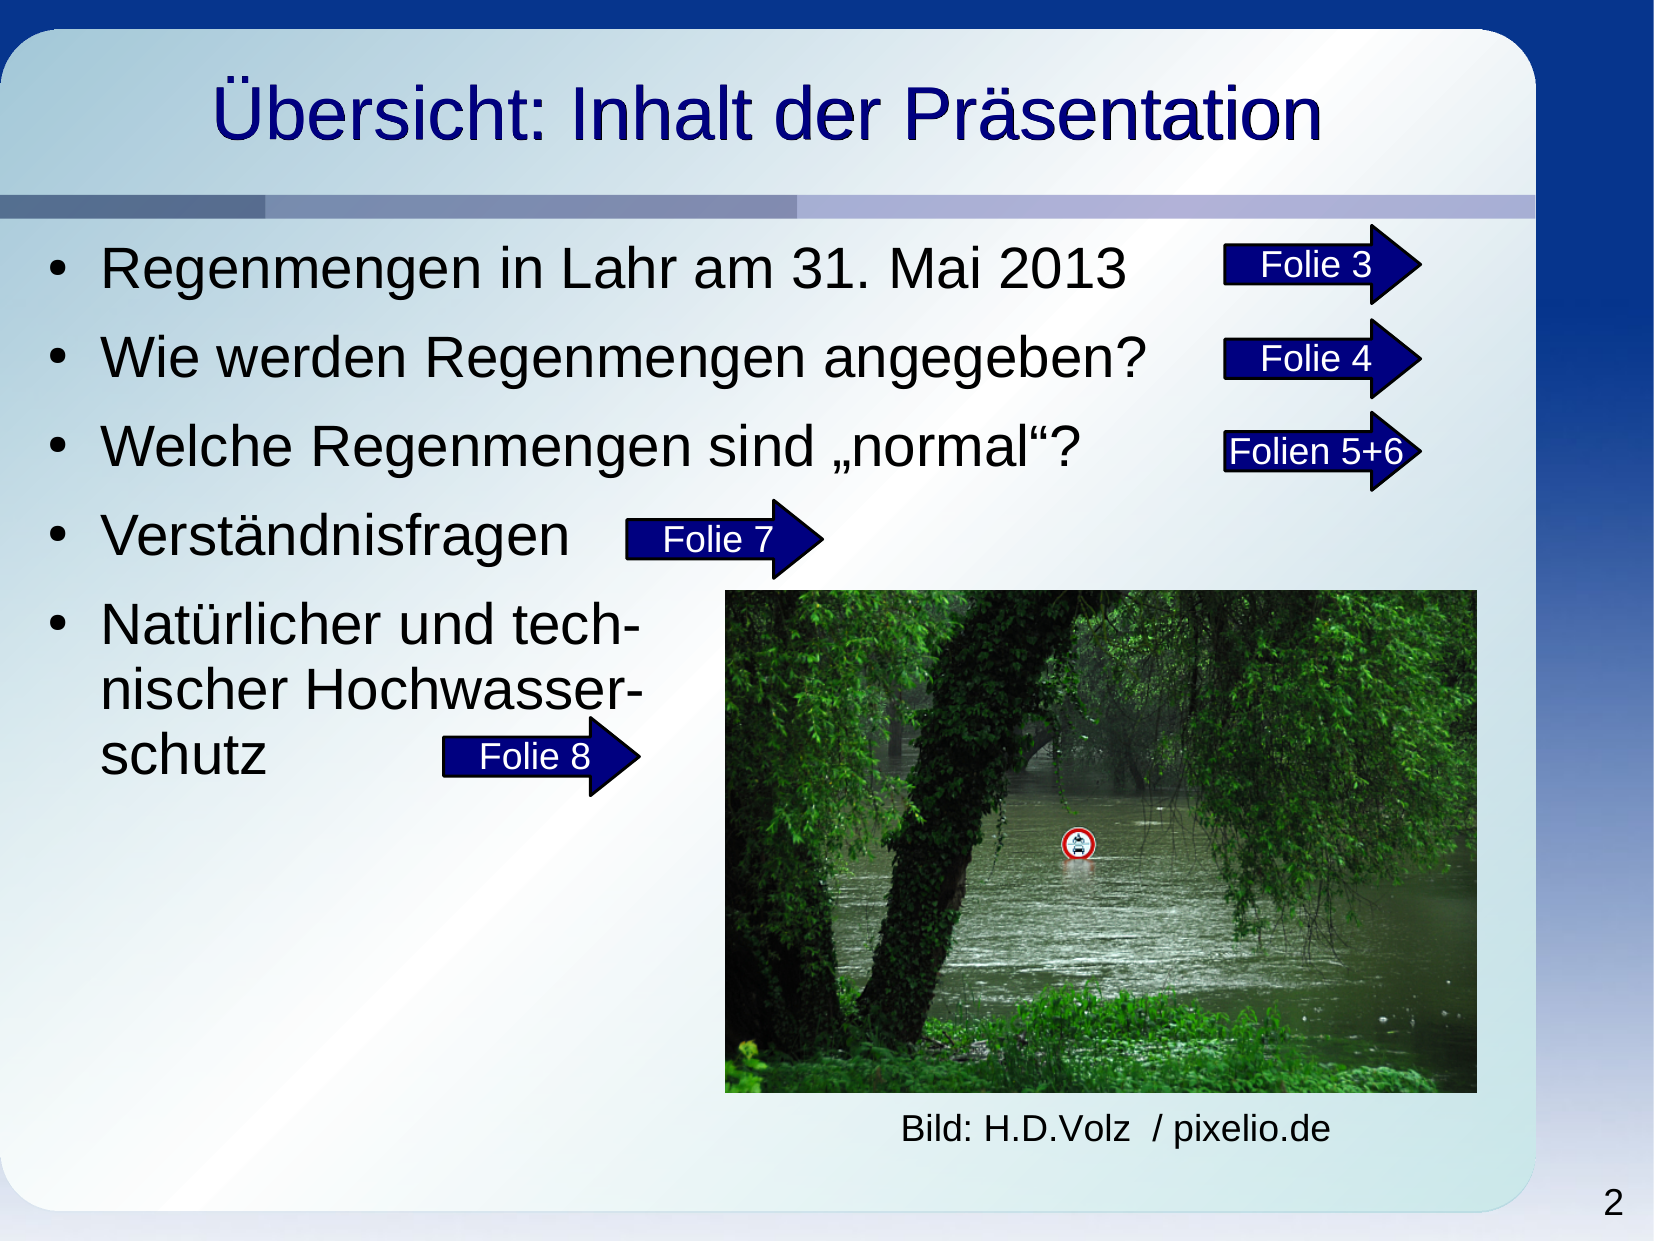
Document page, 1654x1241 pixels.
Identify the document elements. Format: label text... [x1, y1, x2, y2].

text_box [0, 29, 1536, 1213]
title Übersicht: Inhalt der Präsentation [29, 49, 1506, 178]
list Regenmengen in Lahr am 31. Mai 2013 Wie werden Regenmengen angegeben? Welche Regenmengen sind „normal“? Verständnisfragen Natürlicher und tech- nischer Hochwasser- schutz [29, 236, 1506, 1152]
text_box Folie 3 [1224, 225, 1421, 304]
text_box Folie 8 [443, 717, 640, 796]
text_box Folie 4 [1224, 319, 1421, 398]
text_box Folien 5+6 [1224, 412, 1421, 491]
picture [0, 0, 1654, 1241]
picture [725, 590, 1477, 1093]
text_box Folie 7 [626, 500, 823, 579]
text_box Bild: H.D.Volz / pixelio.de [885, 1105, 1477, 1152]
